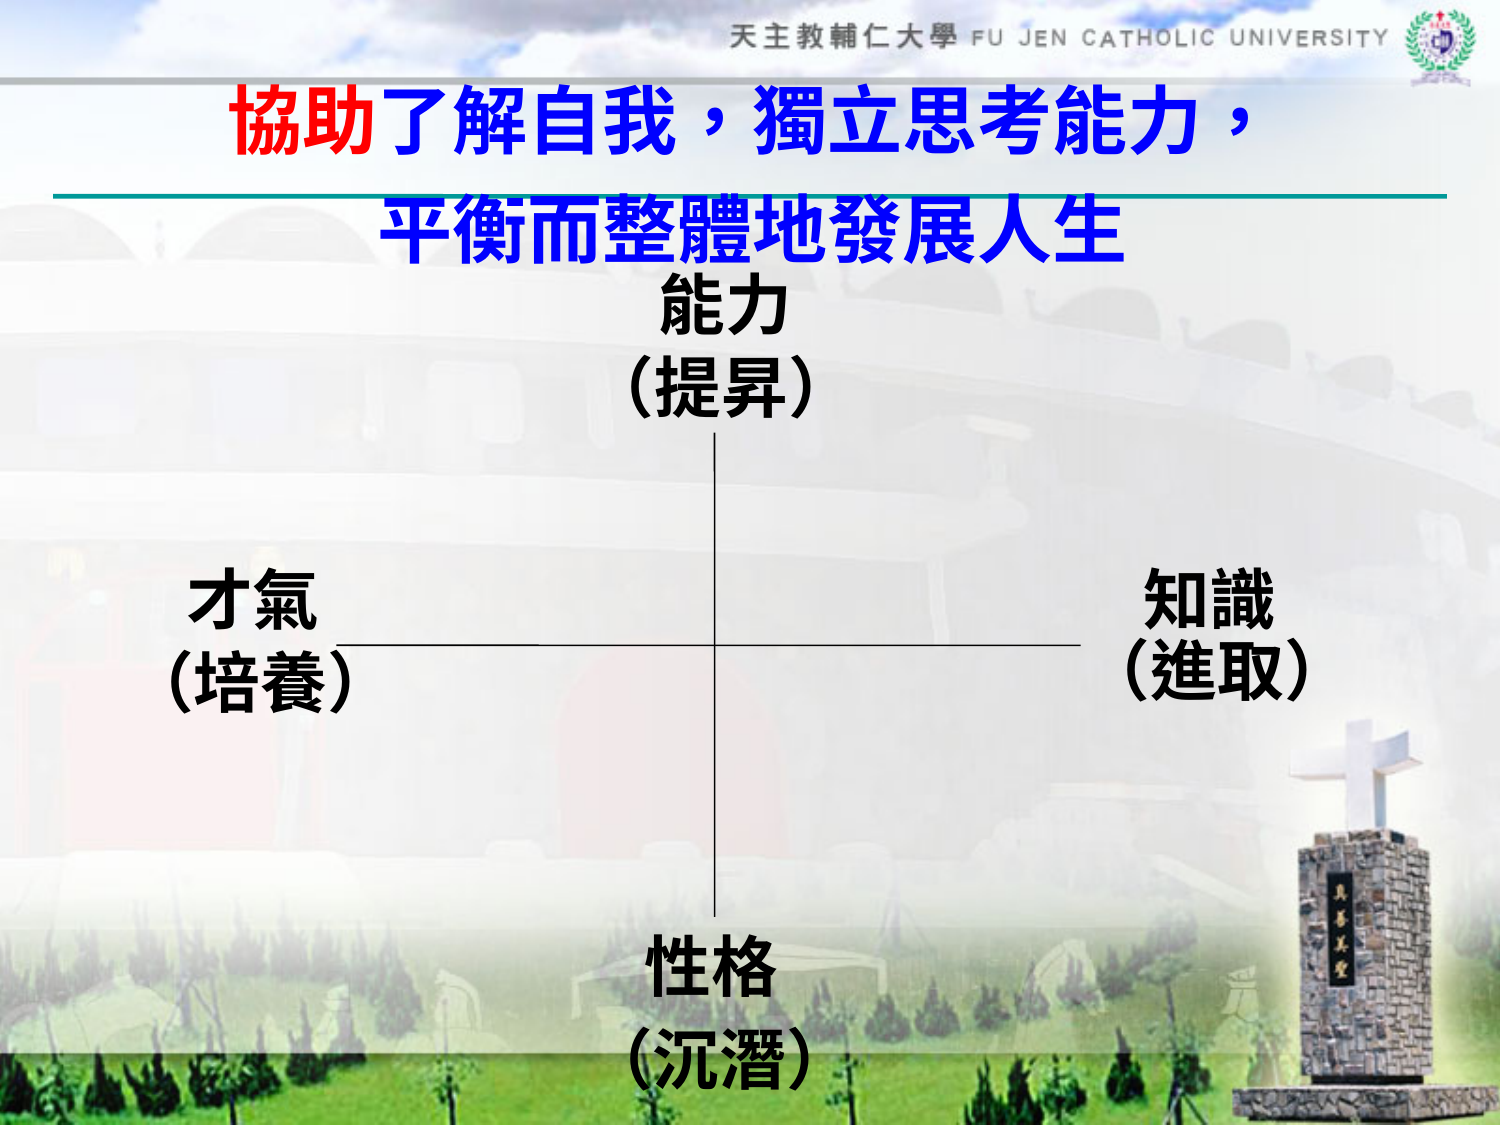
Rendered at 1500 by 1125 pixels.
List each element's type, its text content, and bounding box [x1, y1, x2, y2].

text_box 性格 [630, 917, 793, 1011]
text_box （沉潛） [571, 1011, 868, 1106]
text_box （進取） [1069, 622, 1366, 717]
text_box 知識 [1220, 612, 1225, 620]
text_box （培養） [112, 633, 409, 728]
text_box 能力 [644, 255, 807, 338]
text_box 知識 [1186, 581, 1196, 616]
text_box （提昇） [573, 338, 870, 433]
text_box 知識 [1158, 613, 1170, 622]
text_box 協助了解自我，獨立思考能力， 平衡而整體地發展人生 [41, 66, 1465, 279]
text_box 知識 [1128, 550, 1292, 622]
text_box 才氣 [171, 550, 335, 633]
